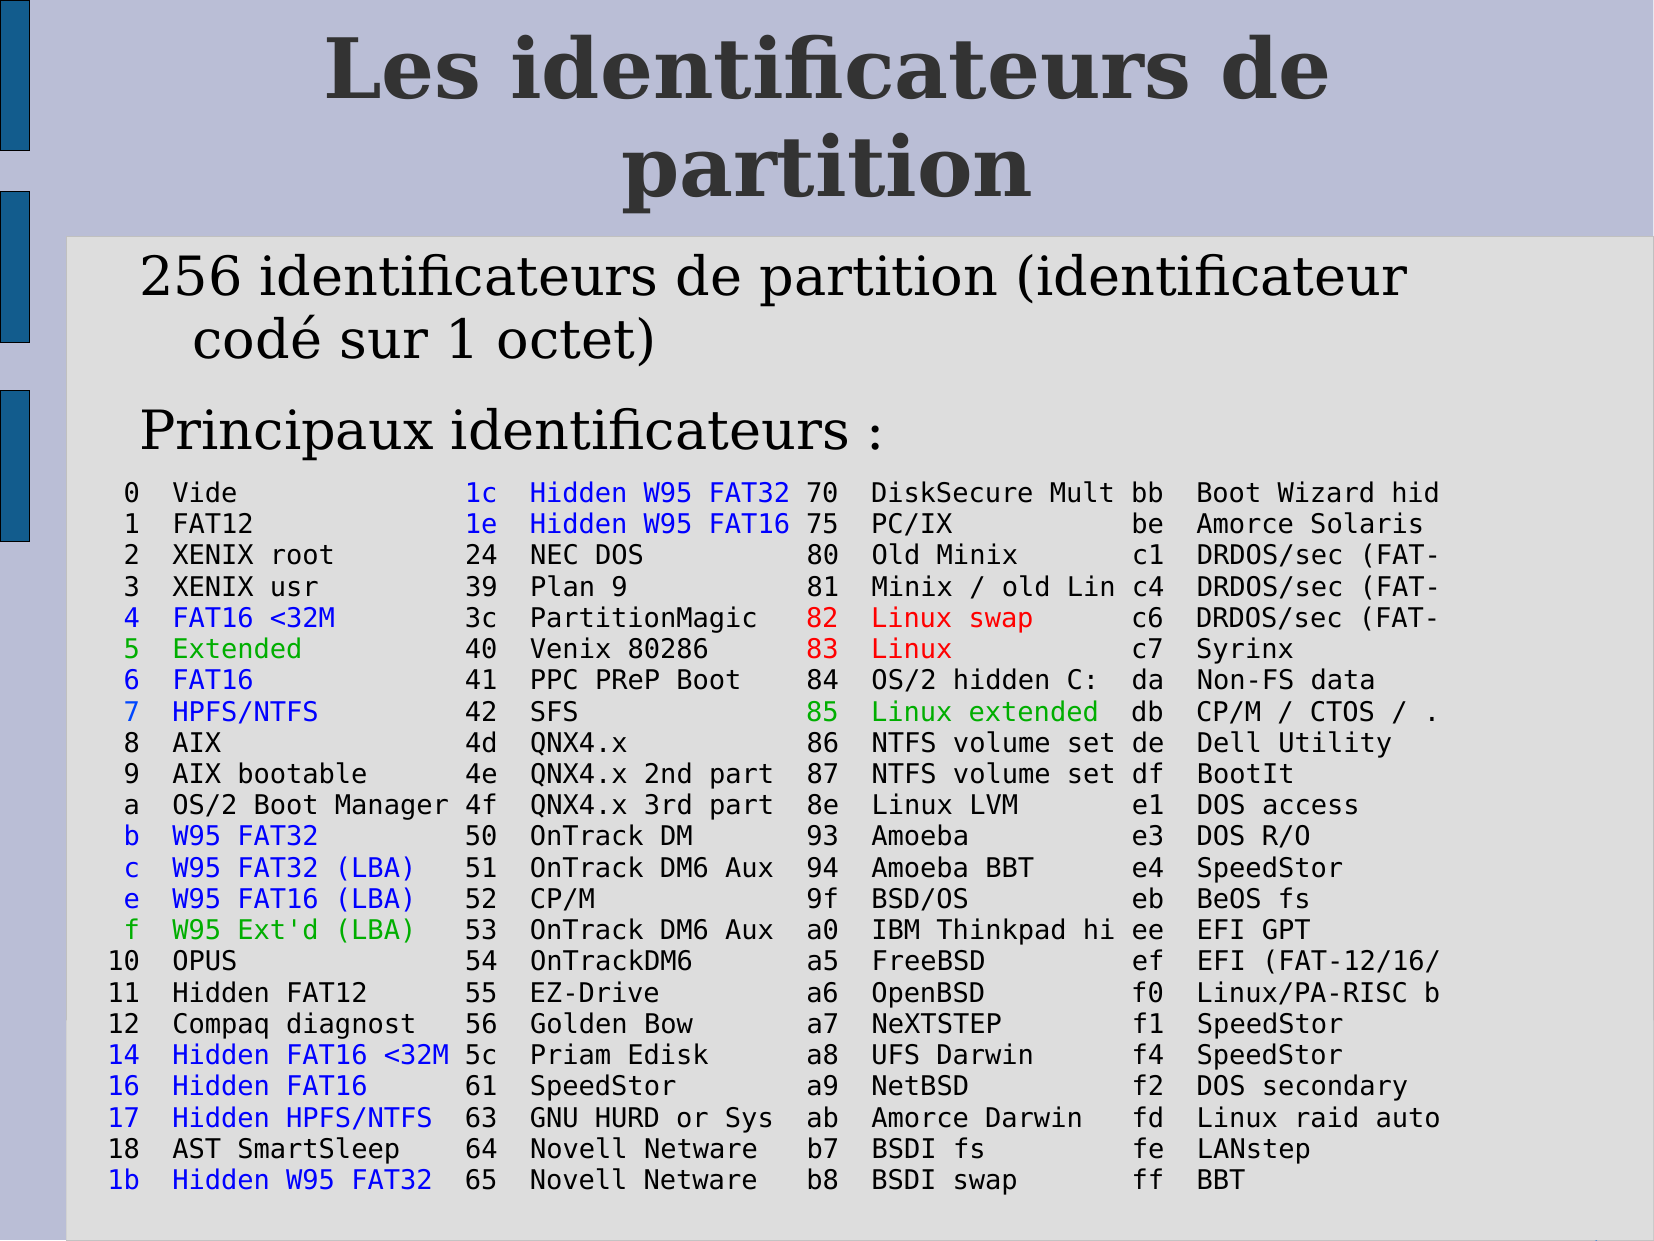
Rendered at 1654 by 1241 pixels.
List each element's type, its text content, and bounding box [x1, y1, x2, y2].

text_box 0 Vide 1c Hidden W95 FAT32 70 DiskSecure Mult bb Boot Wizard hid 1 FAT12 1e Hidden W95 FAT16 75 PC/IX be Amorce Solaris 2 XENIX root 24 NEC DOS 80 Old Minix c1 DRDOS/sec (FAT- 3 XENIX usr 39 Plan 9 81 Minix / old Lin c4 DRDOS/sec (FAT- 4 FAT16 <32M 3c PartitionMagic 82 Linux swap c6 DRDOS/sec (FAT- 5 Extended 40 Venix 80286 83 Linux c7 Syrinx 6 FAT16 41 PPC PReP Boot 84 OS/2 hidden C: da Non-FS data 7 HPFS/NTFS 42 SFS 85 Linux extended db CP/M / CTOS / . 8 AIX 4d QNX4.x 86 NTFS volume set de Dell Utility 9 AIX bootable 4e QNX4.x 2nd part 87 NTFS volume set df BootIt a OS/2 Boot Manager 4f QNX4.x 3rd part 8e Linux LVM e1 DOS access b W95 FAT32 50 OnTrack DM 93 Amoeba e3 DOS R/O c W95 FAT32 (LBA) 51 OnTrack DM6 Aux 94 Amoeba BBT e4 SpeedStor e W95 FAT16 (LBA) 52 CP/M 9f BSD/OS eb BeOS fs f W95 Ext'd (LBA) 53 OnTrack DM6 Aux a0 IBM Thinkpad hi ee EFI GPT 10 OPUS 54 OnTrackDM6 a5 FreeBSD ef EFI (FAT-12/16/ 11 Hidden FAT12 55 EZ-Drive a6 OpenBSD f0 Linux/PA-RISC b 12 Compaq diagnost 56 Golden Bow a7 NeXTSTEP f1 SpeedStor 14 Hidden FAT16 <32M 5c Priam Edisk a8 UFS Darwin f4 SpeedStor 16 Hidden FAT16 61 SpeedStor a9 NetBSD f2 DOS secondary 17 Hidden HPFS/NTFS 63 GNU HURD or Sys ab Amorce Darwin fd Linux raid auto 18 AST SmartSleep 64 Novell Netware b7 BSDI fs fe LANstep 1b Hidden W95 FAT32 65 Novell Netware b8 BSDI swap ff BBT [92, 469, 1608, 1205]
title Les identificateurs de partition [121, 14, 1534, 222]
list 256 identificateurs de partition (identificateur codé sur 1 octet) Principaux identificateurs : [121, 245, 1534, 469]
text_box [66, 545, 1654, 1241]
